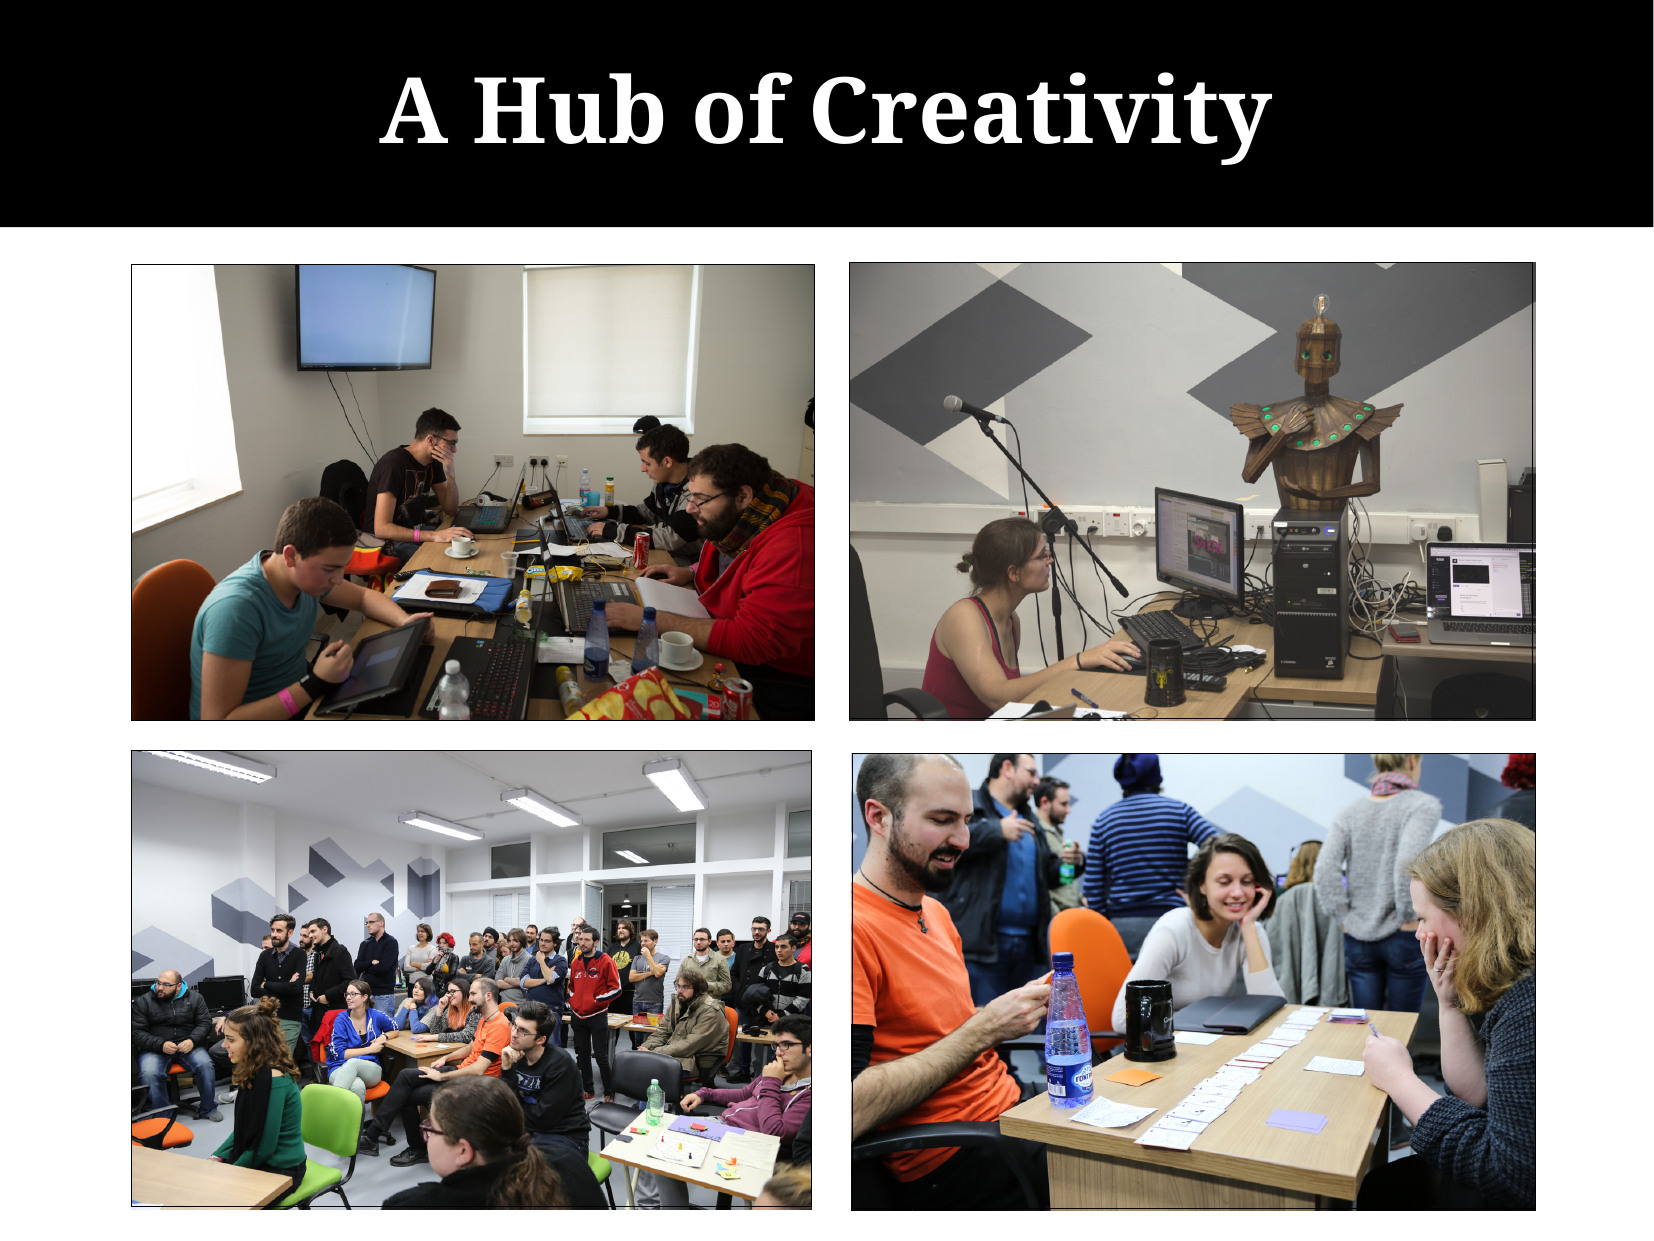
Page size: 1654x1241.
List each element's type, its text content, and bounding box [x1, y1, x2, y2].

title A Hub of Creativity [0, 0, 1654, 228]
picture [850, 263, 1532, 718]
picture [851, 753, 1536, 1211]
picture [132, 265, 814, 720]
picture [132, 751, 811, 1206]
picture [853, 754, 1535, 1208]
picture [849, 262, 1536, 721]
